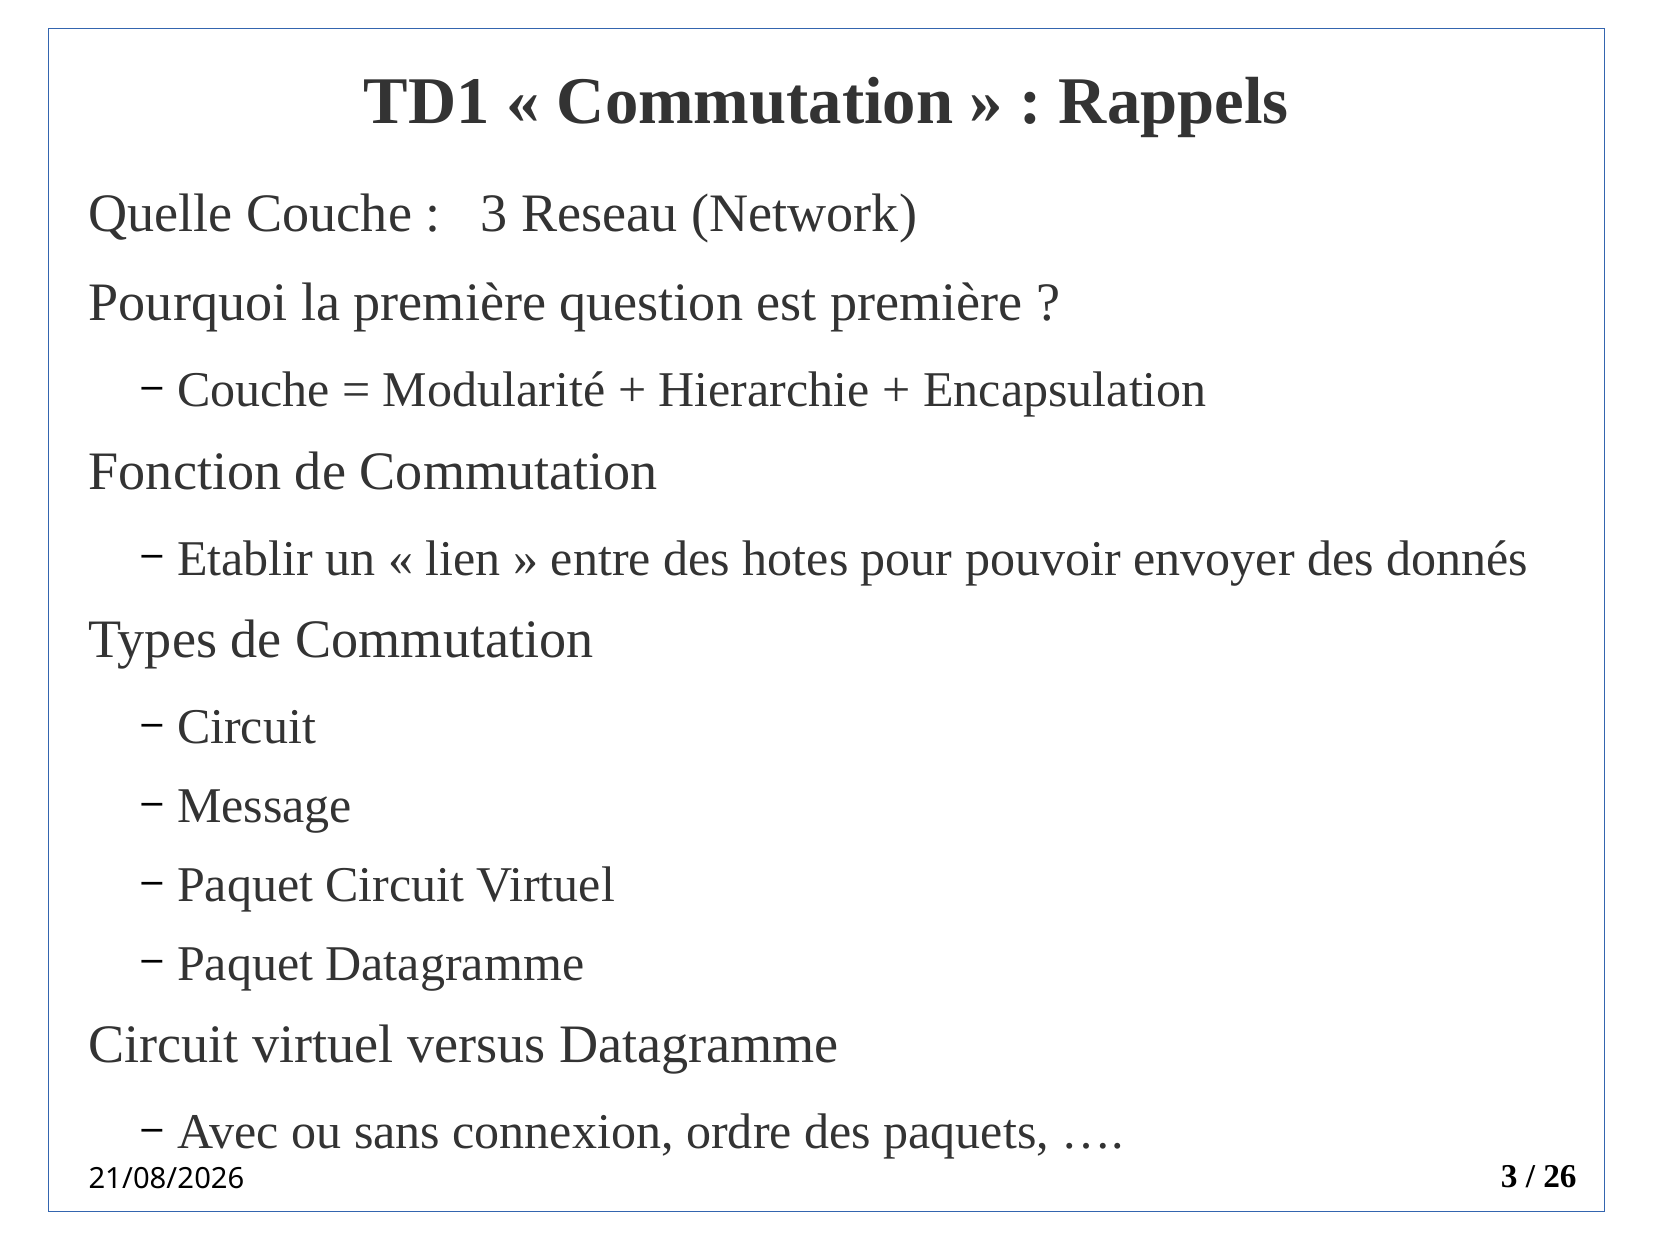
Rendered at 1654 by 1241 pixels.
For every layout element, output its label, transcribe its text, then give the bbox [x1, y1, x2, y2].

list Quelle Couche : 3 Reseau (Network) Pourquoi la première question est première ? Couche = Modularité + Hierarchie + Encapsulation Fonction de Commutation Etablir un « lien » entre des hotes pour pouvoir envoyer des donnés Types de Commutation Circuit Message Paquet Circuit Virtuel Paquet Datagramme Circuit virtuel versus Datagramme Avec ou sans connexion, ordre des paquets, …. [88, 183, 1565, 1123]
title TD1 « Commutation » : Rappels [88, 61, 1565, 142]
